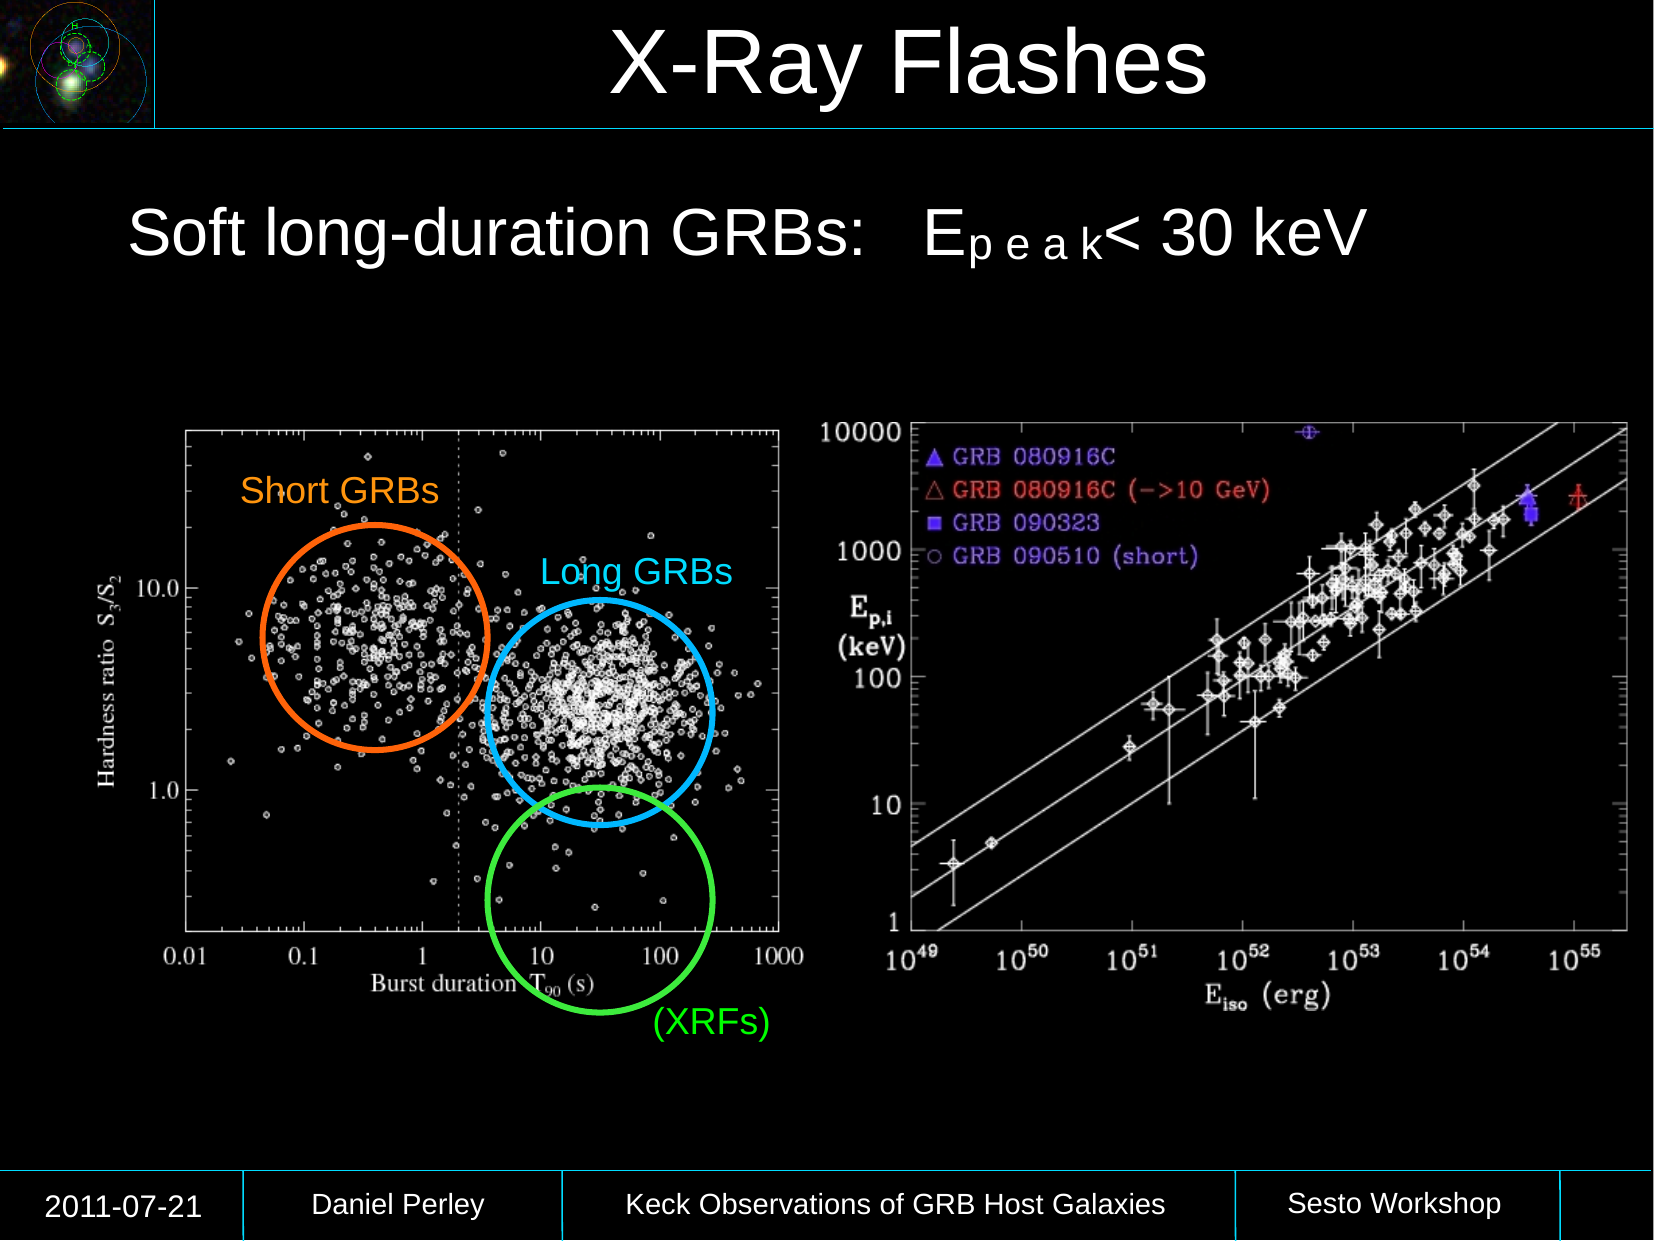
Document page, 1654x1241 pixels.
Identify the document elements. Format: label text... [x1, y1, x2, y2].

picture [491, 604, 709, 801]
picture [491, 811, 709, 1005]
title X-Ray Flashes [165, 10, 1654, 114]
picture [546, 791, 654, 821]
picture [0, 0, 151, 123]
text_box (XRFs) [637, 993, 901, 1051]
text_box Long GRBs [525, 543, 788, 601]
picture [810, 422, 1628, 1011]
text_box Short GRBs [225, 461, 488, 519]
text_box Soft long-duration GRBs: Ep e a k< 30 keV [112, 187, 1426, 295]
picture [75, 399, 809, 1005]
